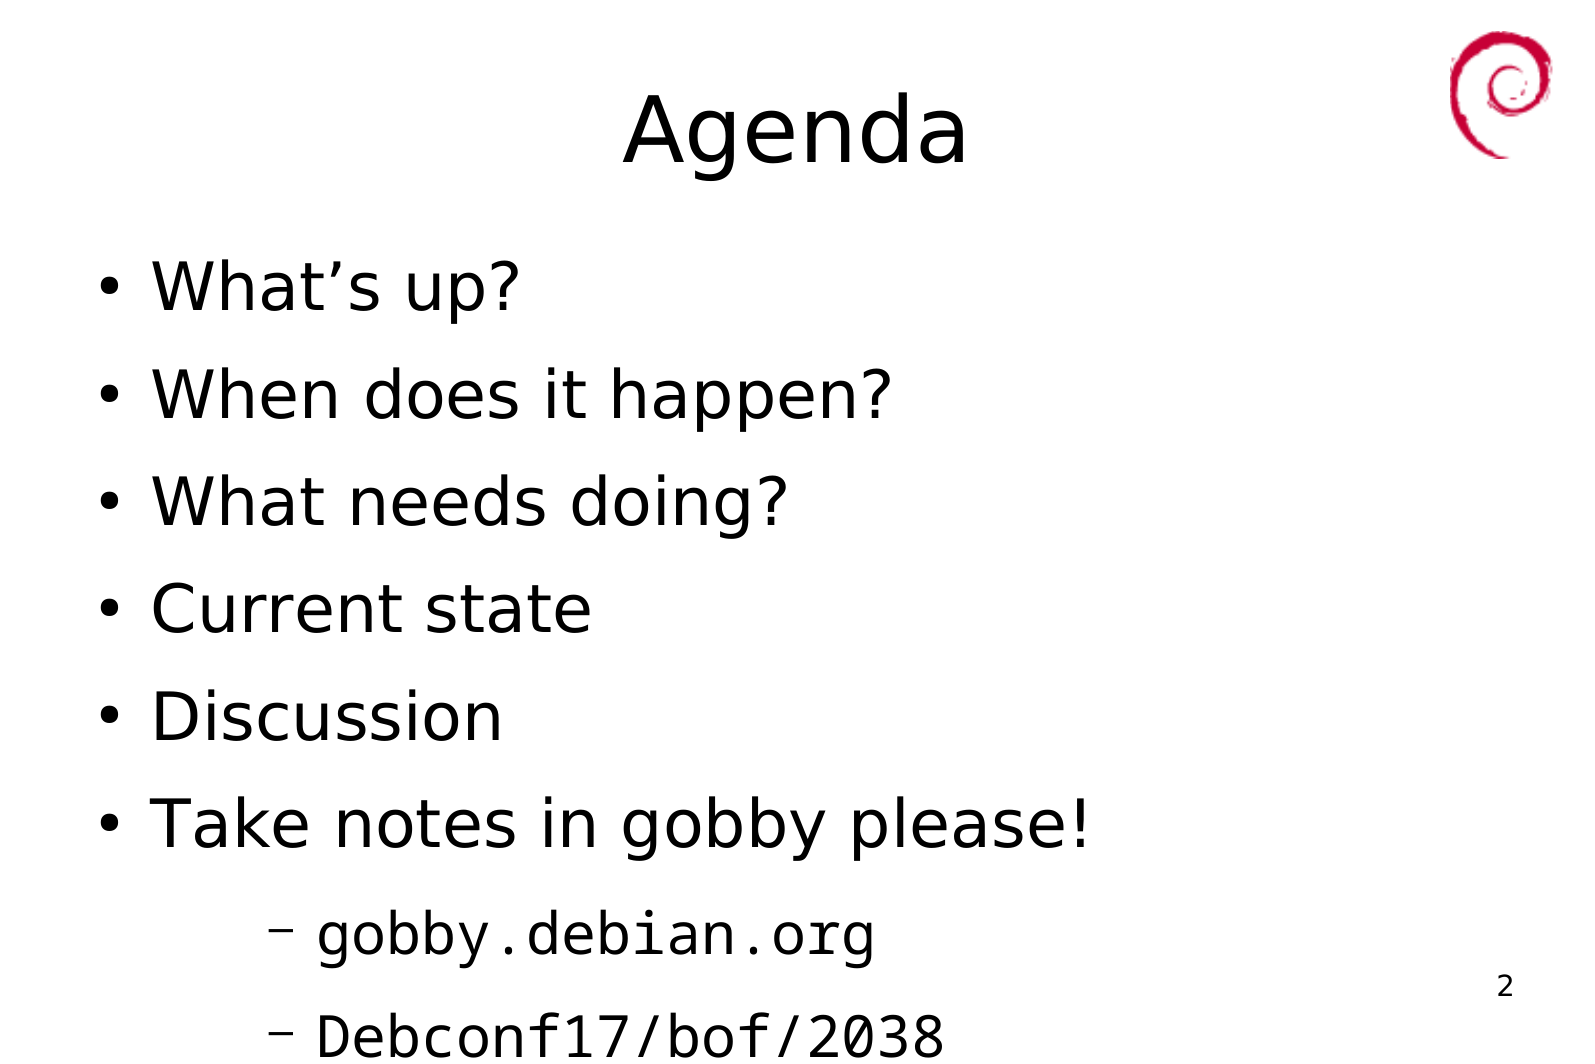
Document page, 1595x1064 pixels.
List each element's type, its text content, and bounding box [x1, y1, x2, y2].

list What’s up? When does it happen? What needs doing? Current state Discussion Take notes in gobby please! gobby.debian.org Debconf17/bof/2038 [79, 248, 1515, 1052]
picture [1450, 31, 1555, 159]
title Agenda [79, 42, 1515, 220]
